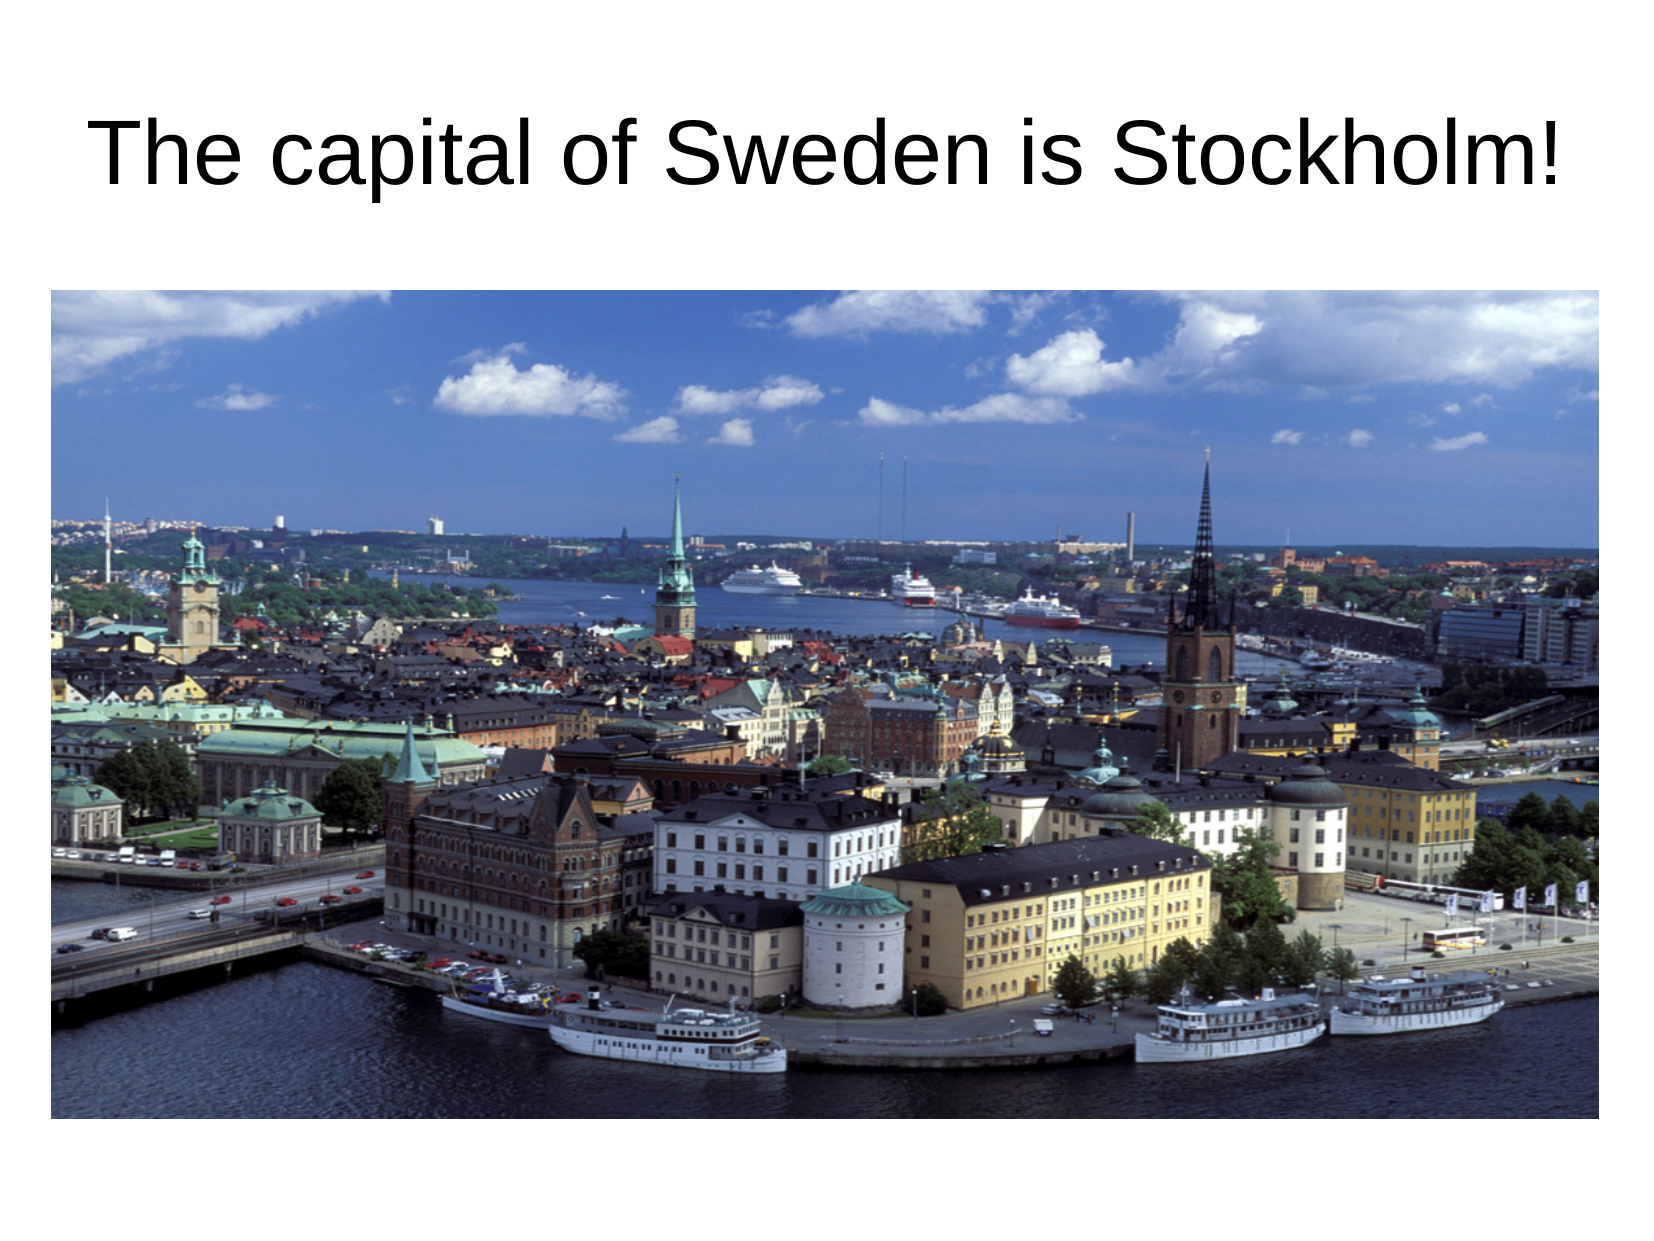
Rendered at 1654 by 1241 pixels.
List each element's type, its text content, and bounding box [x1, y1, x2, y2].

title The capital of Sweden is Stockholm! [82, 49, 1571, 257]
picture [51, 290, 1599, 1119]
